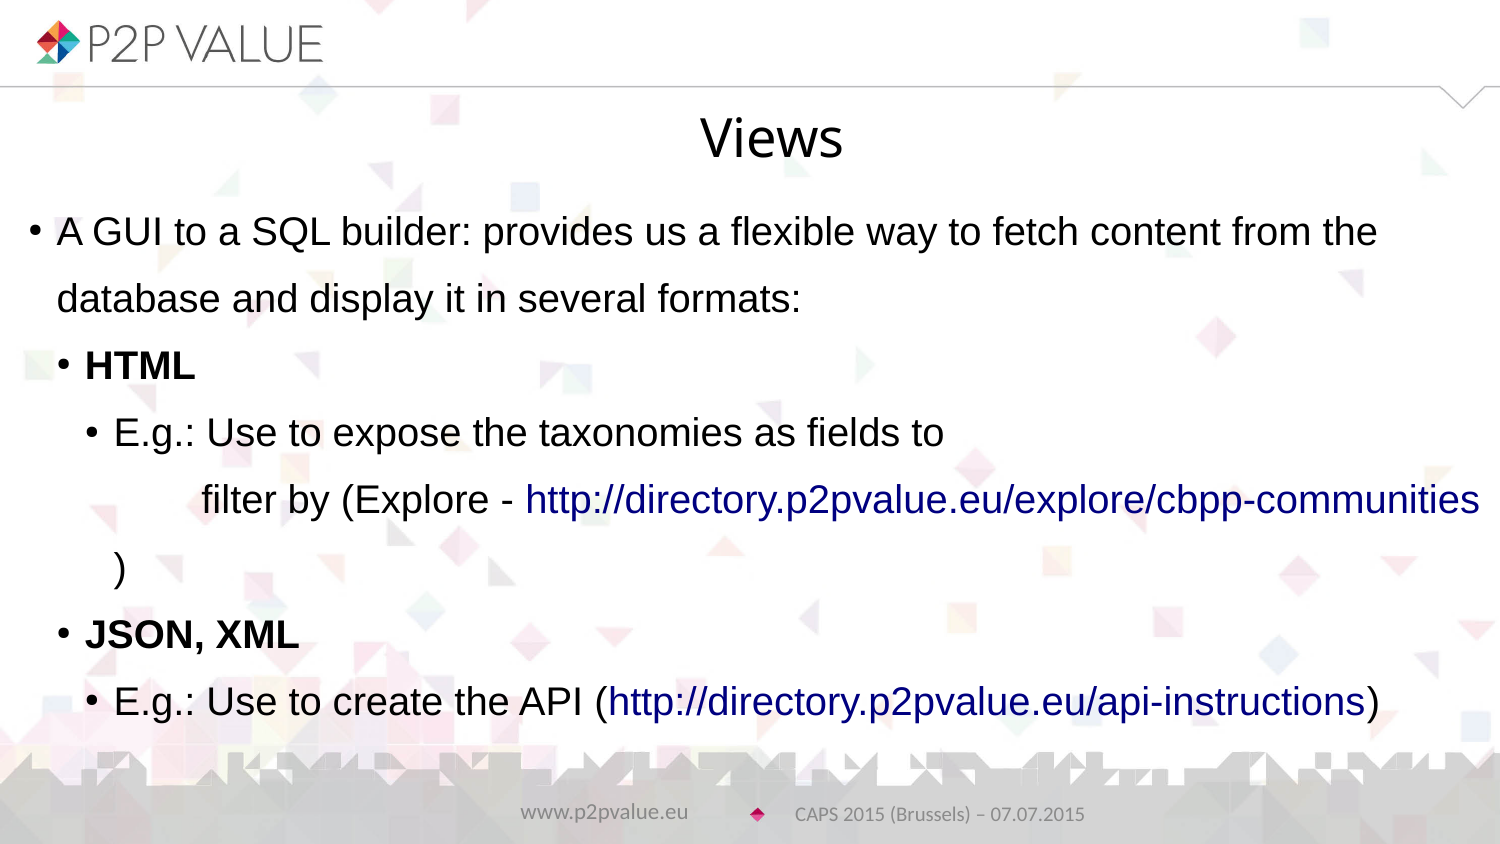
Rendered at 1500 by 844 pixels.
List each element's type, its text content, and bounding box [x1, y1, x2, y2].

text_box www.p2pvalue.eu [514, 790, 733, 830]
picture [0, 0, 1500, 844]
text_box CAPS 2015 (Brussels) – 07.07.2015 [781, 790, 1474, 836]
title Views [105, 92, 1441, 180]
subtitle A GUI to a SQL builder: provides us a flexible way to fetch content from the database and display it in several formats: HTML E.g.: Use to expose the taxonomies as fields to filter by (Explore - http://directory.p2pvalue.eu/explore/cbpp-communities) JSON, XML E.g.: Use to create the API (http://directory.p2pvalue.eu/api-instructions) [15, 180, 1496, 736]
